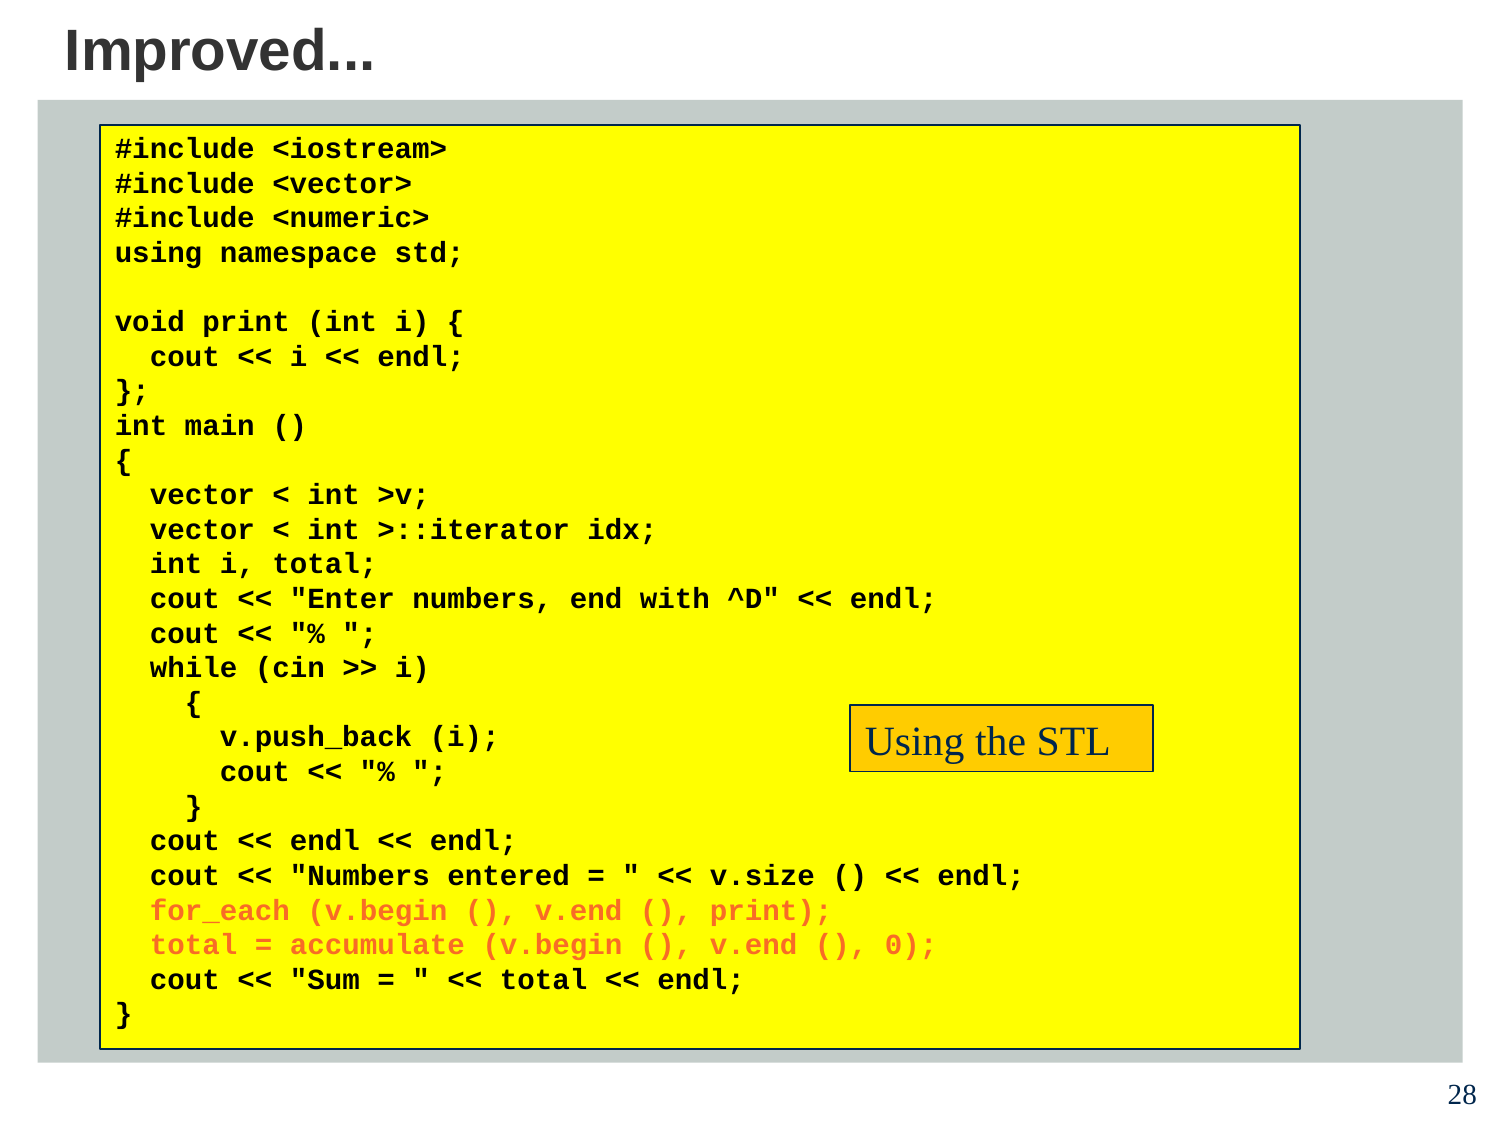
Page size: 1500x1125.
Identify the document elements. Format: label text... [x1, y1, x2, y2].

title Improved... [50, 0, 1450, 91]
text_box #include <iostream> #include <vector> #include <numeric> using namespace std; void print (int i) { cout << i << endl; }; int main () { vector < int >v; vector < int >::iterator idx; int i, total; cout << "Enter numbers, end with ^D" << endl; cout << "% "; while (cin >> i) { v.push_back (i); cout << "% "; } cout << endl << endl; cout << "Numbers entered = " << v.size () << endl; for_each (v.begin (), v.end (), print); total = accumulate (v.begin (), v.end (), 0); cout << "Sum = " << total << endl; } [99, 125, 1300, 1053]
text_box Using the STL [849, 704, 1154, 772]
list [37, 99, 1463, 1063]
